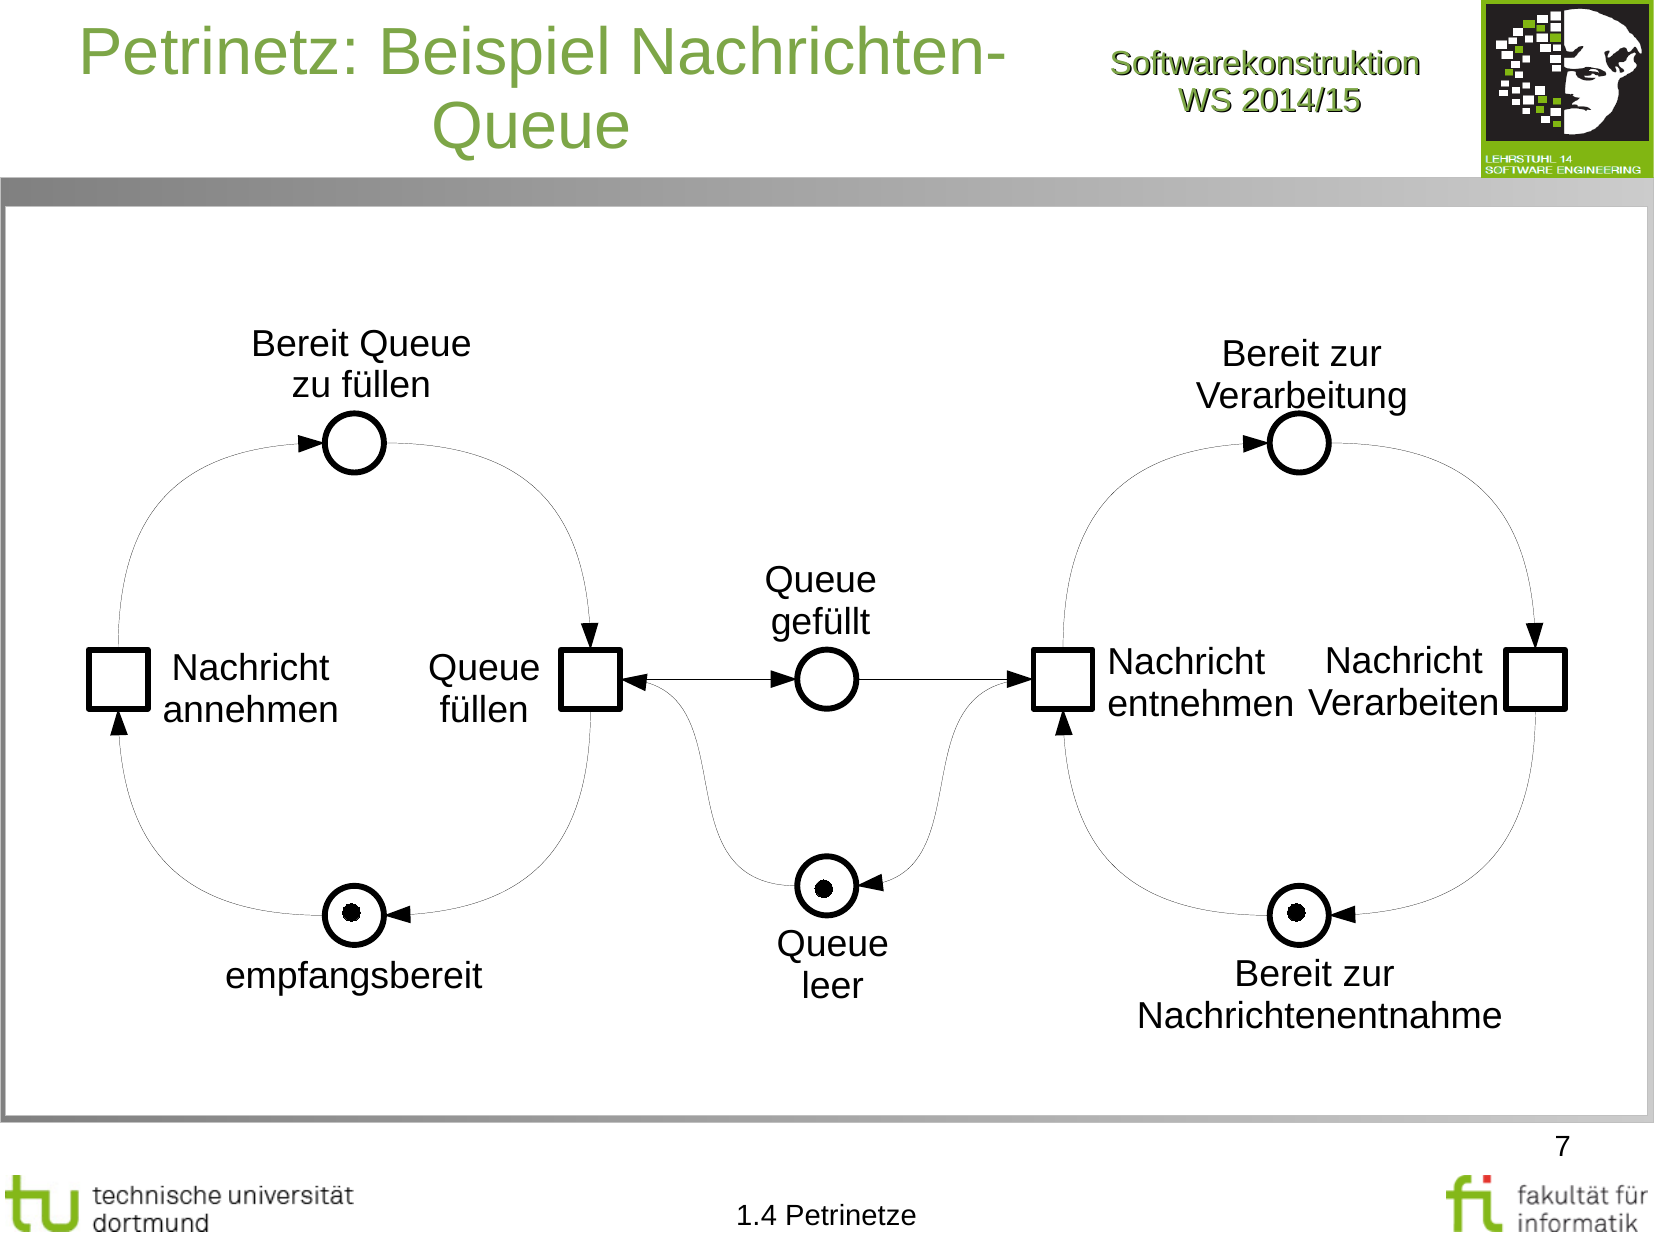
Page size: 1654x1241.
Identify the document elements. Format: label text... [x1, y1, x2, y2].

text_box empfangsbereit [210, 947, 498, 1004]
text_box [342, 903, 361, 922]
text_box Nachricht entnehmen [1092, 633, 1310, 733]
text_box Nachricht annehmen [147, 639, 354, 739]
picture [5, 1175, 354, 1232]
picture [1481, 0, 1654, 178]
text_box Bereit Queue zu füllen [236, 314, 487, 414]
text_box Queue leer [761, 915, 904, 1015]
title Petrinetz: Beispiel Nachrichten-Queue [0, 7, 1064, 170]
text_box [814, 879, 833, 898]
text_box [1287, 903, 1306, 922]
text_box Bereit zur Nachrichtenentnahme [1122, 944, 1518, 1044]
text_box Bereit zur Verarbeitung [1181, 324, 1423, 424]
text_box Queue gefüllt [749, 550, 892, 650]
text_box Queue füllen [413, 639, 556, 739]
text_box Nachricht Verarbeiten [1293, 631, 1536, 731]
picture [1446, 1175, 1648, 1232]
